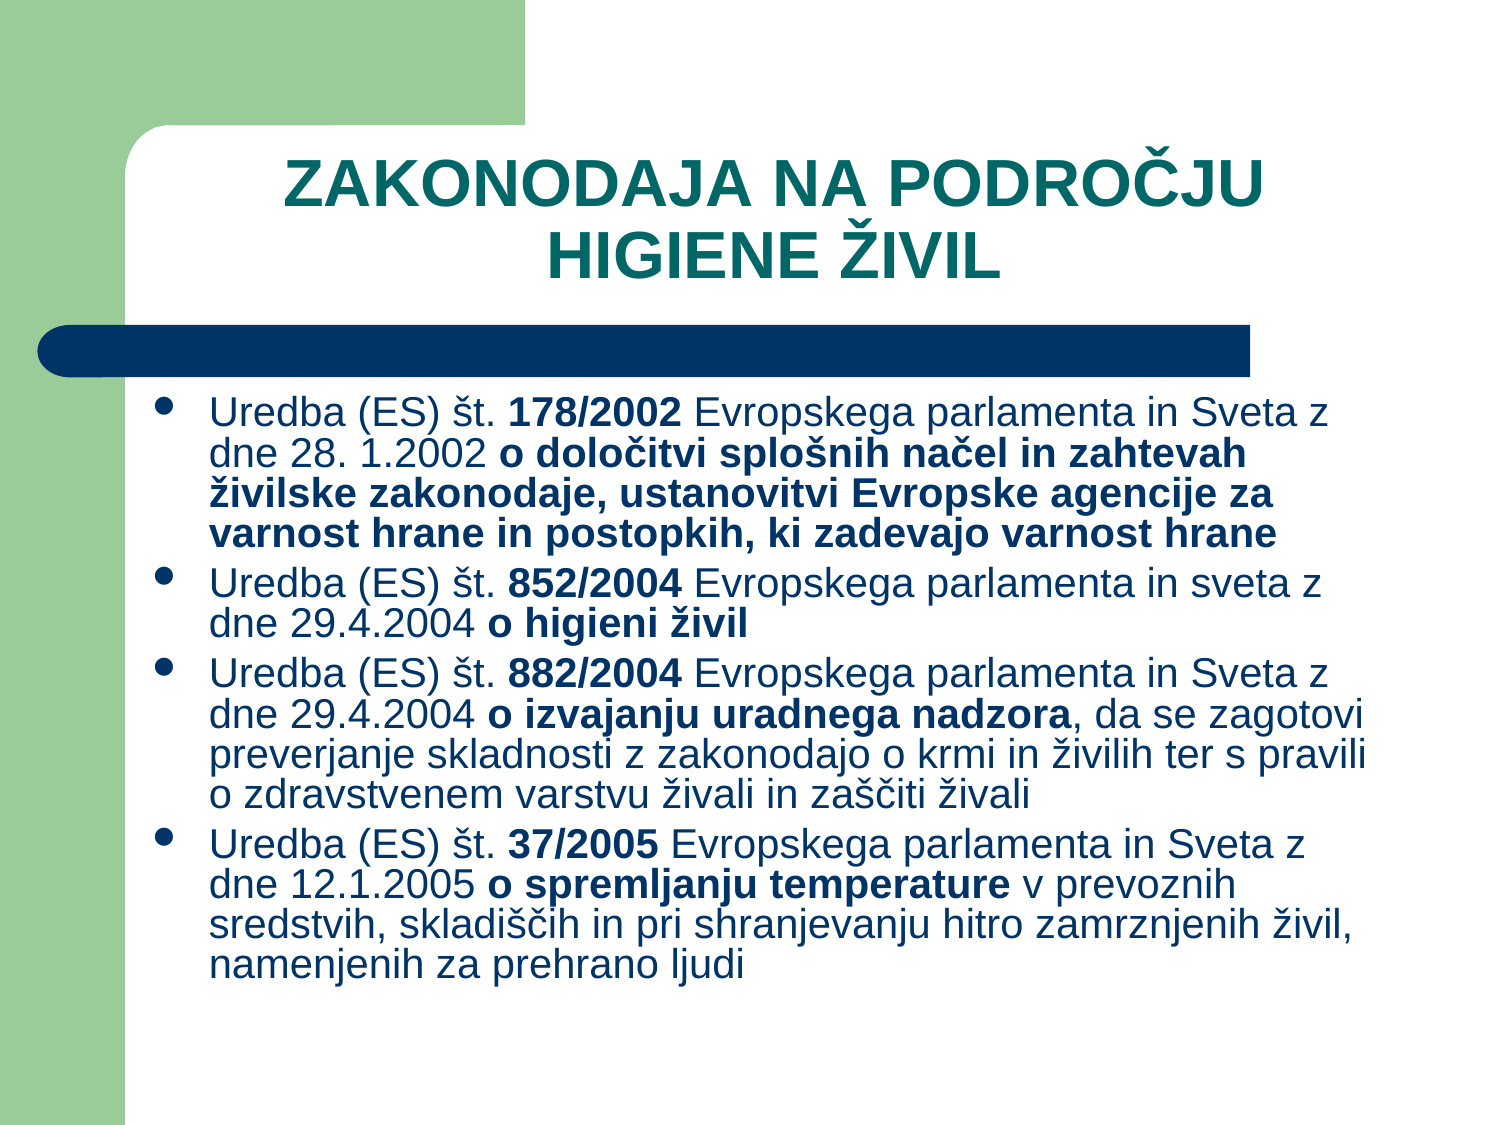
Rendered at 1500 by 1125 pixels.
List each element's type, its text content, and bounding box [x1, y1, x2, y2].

title ZAKONODAJA NA PODROČJU HIGIENE ŽIVIL [136, 136, 1414, 301]
list Uredba (ES) št. 178/2002 Evropskega parlamenta in Sveta z dne 28. 1.2002 o določitvi splošnih načel in zahtevah živilske zakonodaje, ustanovitvi Evropske agencije za varnost hrane in postopkih, ki zadevajo varnost hrane Uredba (ES) št. 852/2004 Evropskega parlamenta in sveta z dne 29.4.2004 o higieni živil Uredba (ES) št. 882/2004 Evropskega parlamenta in Sveta z dne 29.4.2004 o izvajanju uradnega nadzora, da se zagotovi preverjanje skladnosti z zakonodajo o krmi in živilih ter s pravili o zdravstvenem varstvu živali in zaščiti živali Uredba (ES) št. 37/2005 Evropskega parlamenta in Sveta z dne 12.1.2005 o spremljanju temperature v prevoznih sredstvih, skladiščih in pri shranjevanju hitro zamrznjenih živil, namenjenih za prehrano ljudi [137, 387, 1400, 1044]
